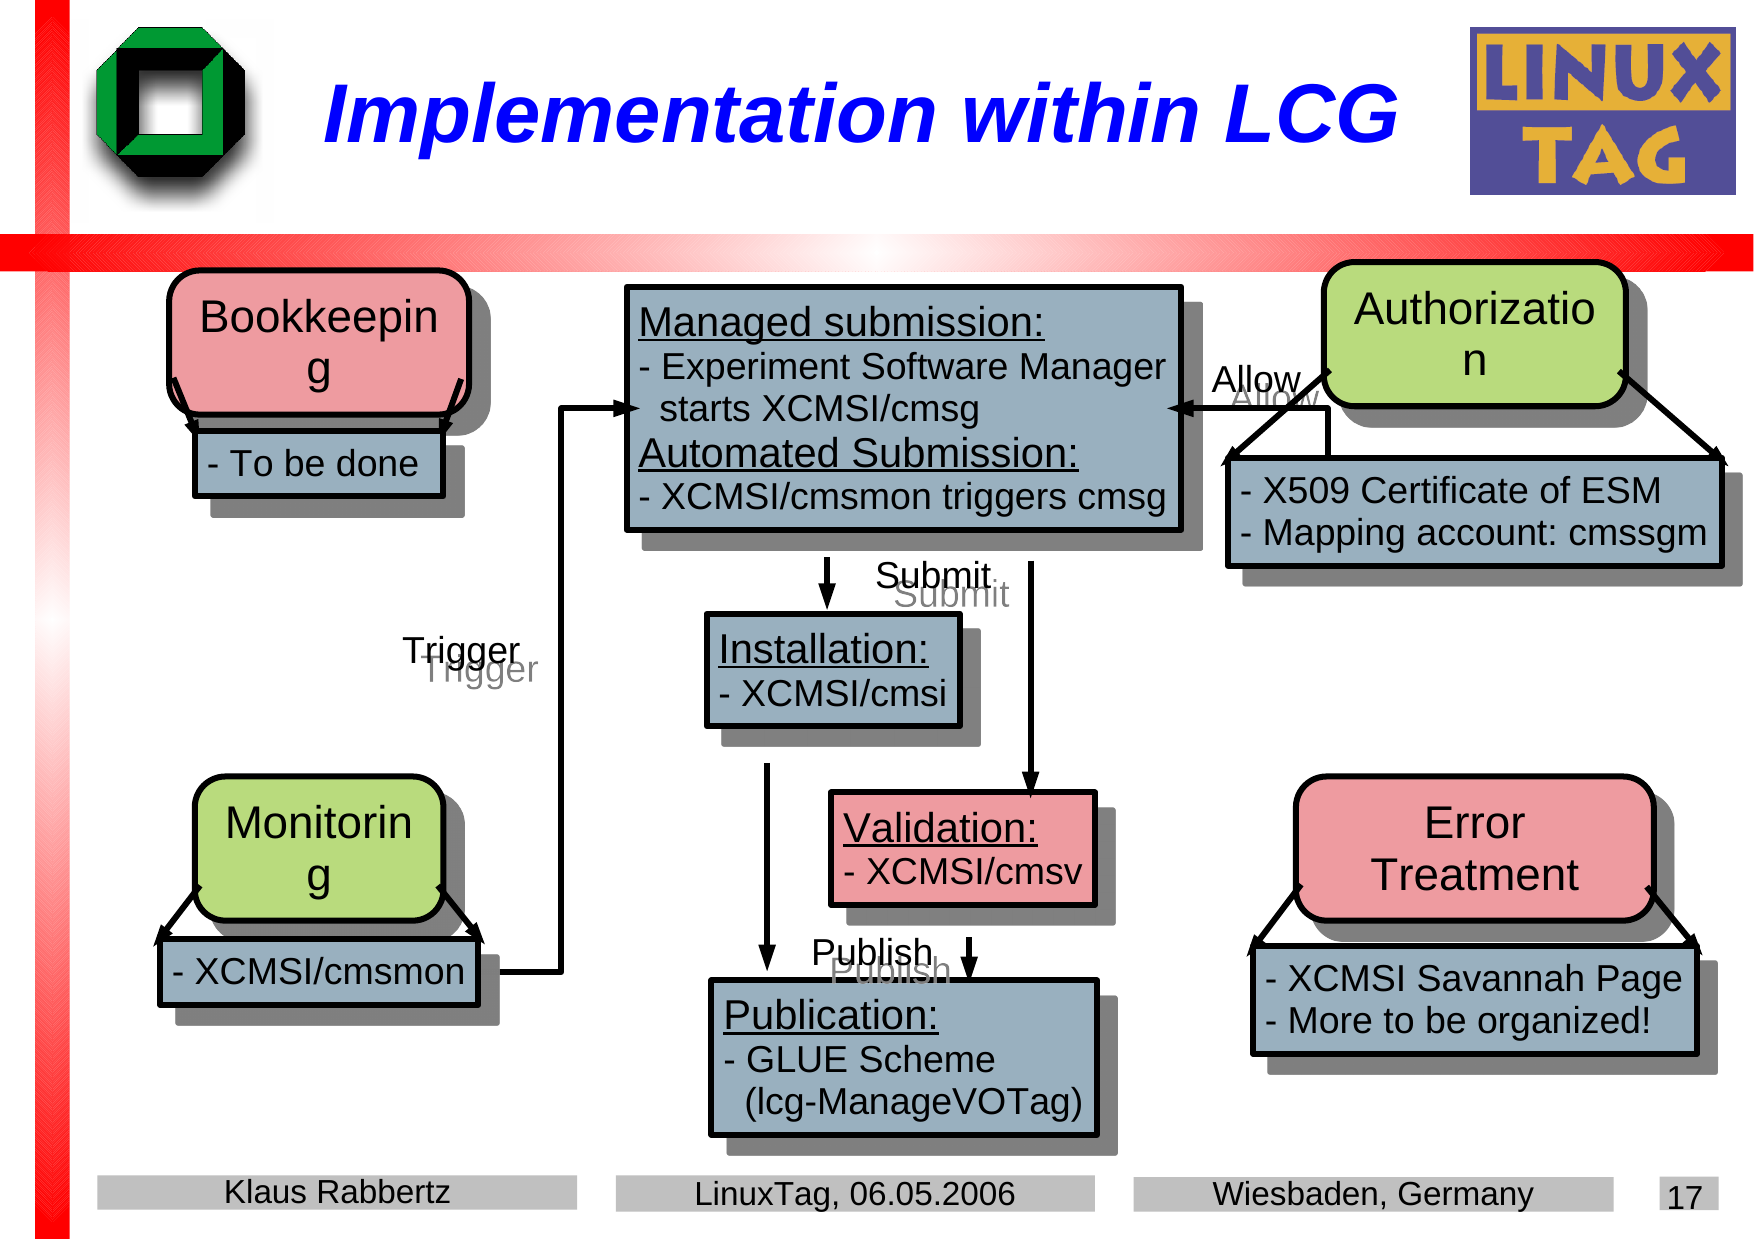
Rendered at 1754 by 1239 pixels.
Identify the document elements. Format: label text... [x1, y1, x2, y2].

text_box Managed submission: - Experiment Software Manager starts XCMSI/cmsg Automated Submission: - XCMSI/cmsmon triggers cmsg [626, 287, 1182, 530]
text_box Error Treatment [1295, 776, 1654, 921]
text_box - To be done [195, 430, 444, 497]
text_box Publication: - GLUE Scheme (lcg-ManageVOTag) [711, 980, 1097, 1135]
title Implementation within LCG [262, 9, 1463, 217]
picture [1470, 27, 1736, 195]
text_box Allow [1199, 346, 1314, 405]
text_box - XCMSI/cmsmon [160, 939, 479, 1005]
text_box - X509 Certificate of ESM - Mapping account: cmssgm [1227, 457, 1722, 566]
text_box Allow [1296, 389, 1314, 405]
text_box Authorization [1323, 262, 1626, 407]
text_box Trigger [390, 617, 533, 684]
text_box Publish [799, 919, 947, 986]
text_box Submit [863, 542, 1004, 609]
picture [71, 19, 274, 223]
text_box Bookkeeping [169, 270, 470, 415]
text_box Installation: - XCMSI/cmsi [706, 613, 960, 726]
text_box Validation: - XCMSI/cmsv [831, 792, 1095, 905]
text_box - XCMSI Savannah Page - More to be organized! [1252, 945, 1697, 1054]
text_box Monitoring [194, 776, 444, 921]
